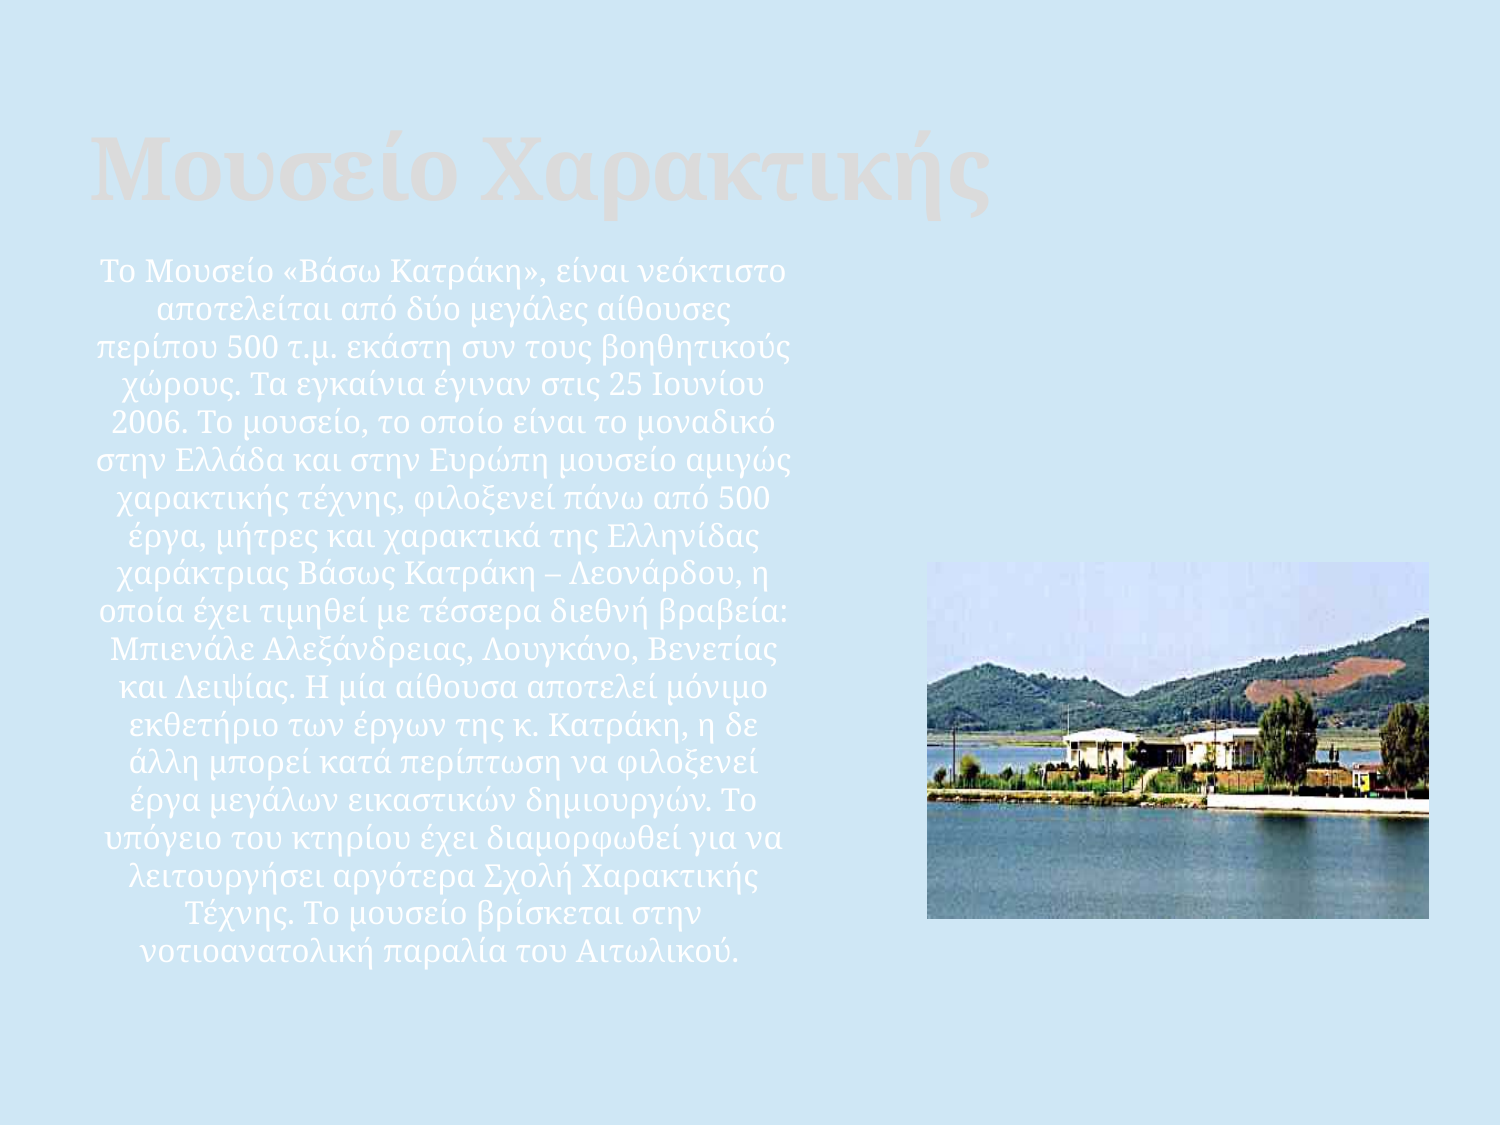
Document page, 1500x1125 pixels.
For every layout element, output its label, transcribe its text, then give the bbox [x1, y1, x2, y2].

list Το Μουσείο «Βάσω Κατράκη», είναι νεόκτιστο αποτελείται από δύο μεγάλες αίθουσες περίπου 500 τ.μ. εκάστη συν τους βοηθητικούς χώρους. Τα εγκαίνια έγιναν στις 25 Ιουνίου 2006. Το μουσείο, το οποίο είναι το μοναδικό στην Ελλάδα και στην Ευρώπη μουσείο αμιγώς χαρακτικής τέχνης, φιλοξενεί πάνω από 500 έργα, μήτρες και χαρακτικά της Ελληνίδας χαράκτριας Βάσως Κατράκη – Λεονάρδου, η οποία έχει τιμηθεί με τέσσερα διεθνή βραβεία: Μπιενάλε Αλεξάνδρειας, Λουγκάνο, Βενετίας και Λειψίας. Η μία αίθουσα αποτελεί μόνιμο εκθετήριο των έργων της κ. Κατράκη, η δε άλλη μπορεί κατά περίπτωση να φιλοξενεί έργα μεγάλων εικαστικών δημιουργών. Το υπόγειο του κτηρίου έχει διαμορφωθεί για να λειτουργήσει αργότερα Σχολή Χαρακτικής Τέχνης. Το μουσείο βρίσκεται στην νοτιοανατολική παραλία του Αιτωλικού. [76, 243, 811, 986]
title Μουσείο Χαρακτικής [75, 24, 1425, 225]
picture [927, 562, 1429, 919]
